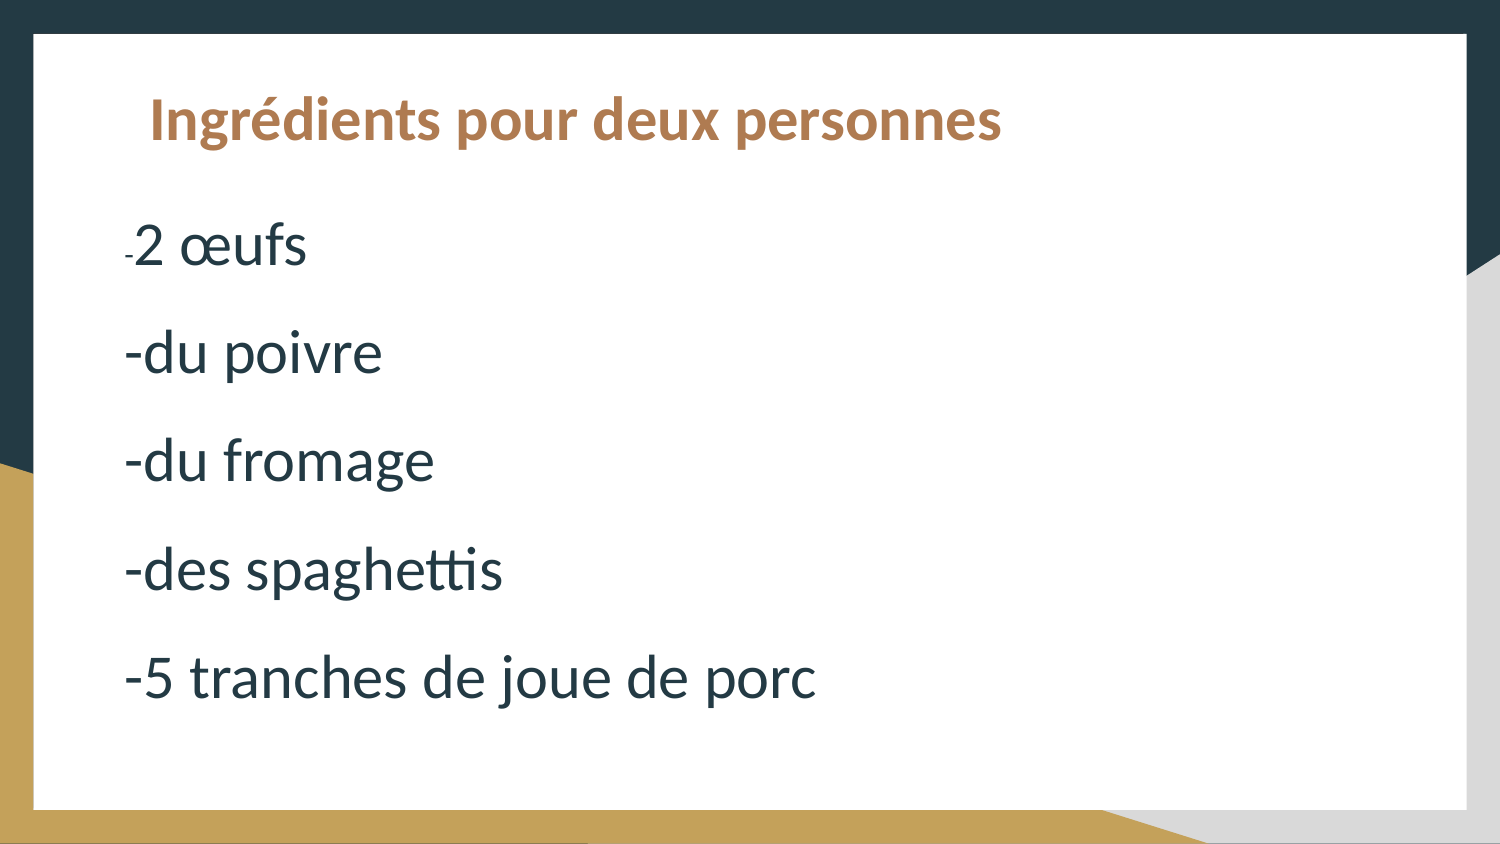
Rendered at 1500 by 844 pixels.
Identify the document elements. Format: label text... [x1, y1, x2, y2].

title Ingrédients pour deux personnes [134, 62, 1366, 176]
list -2 œufs -du poivre -du fromage -des spaghettis -5 tranches de joue de porc [109, 187, 1341, 790]
